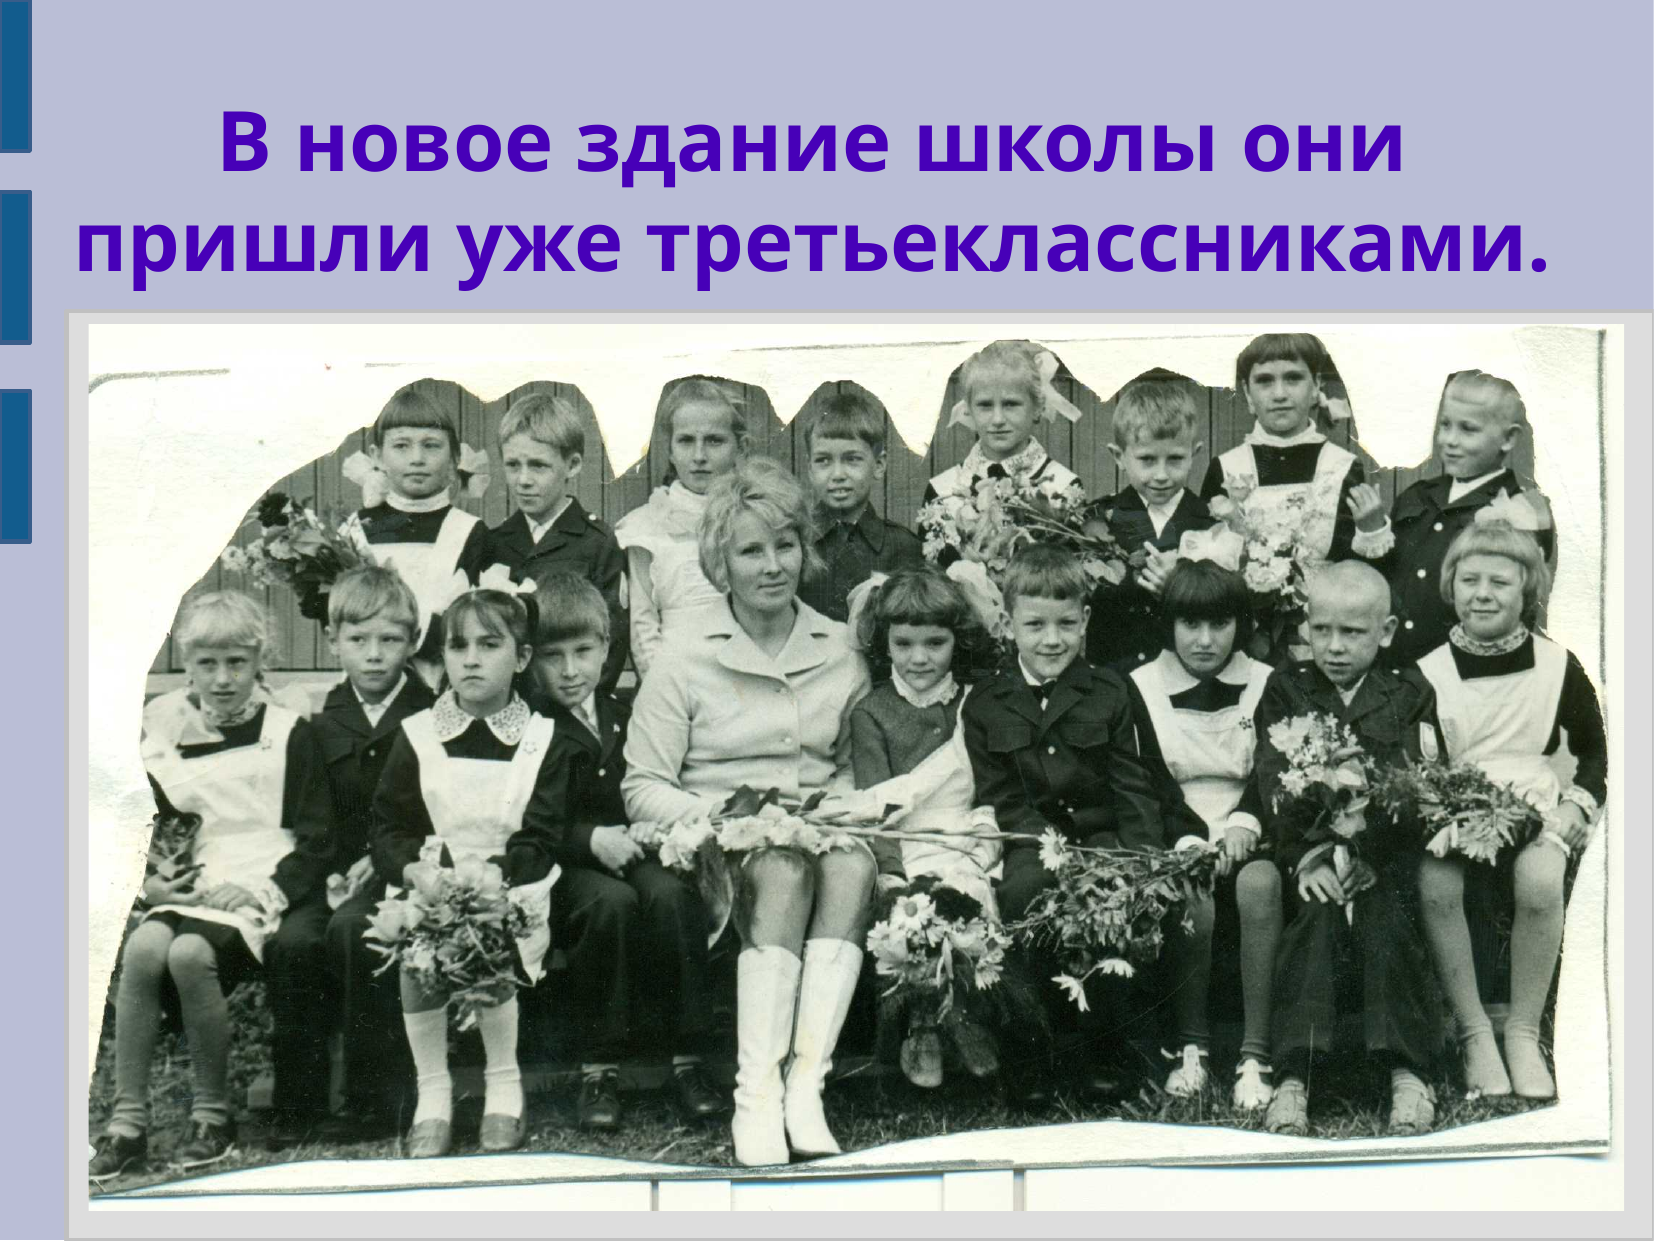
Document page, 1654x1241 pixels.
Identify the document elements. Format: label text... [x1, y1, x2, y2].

picture [88, 324, 1625, 1211]
text_box В новое здание школы они пришли уже третьеклассниками. [59, 88, 1567, 275]
